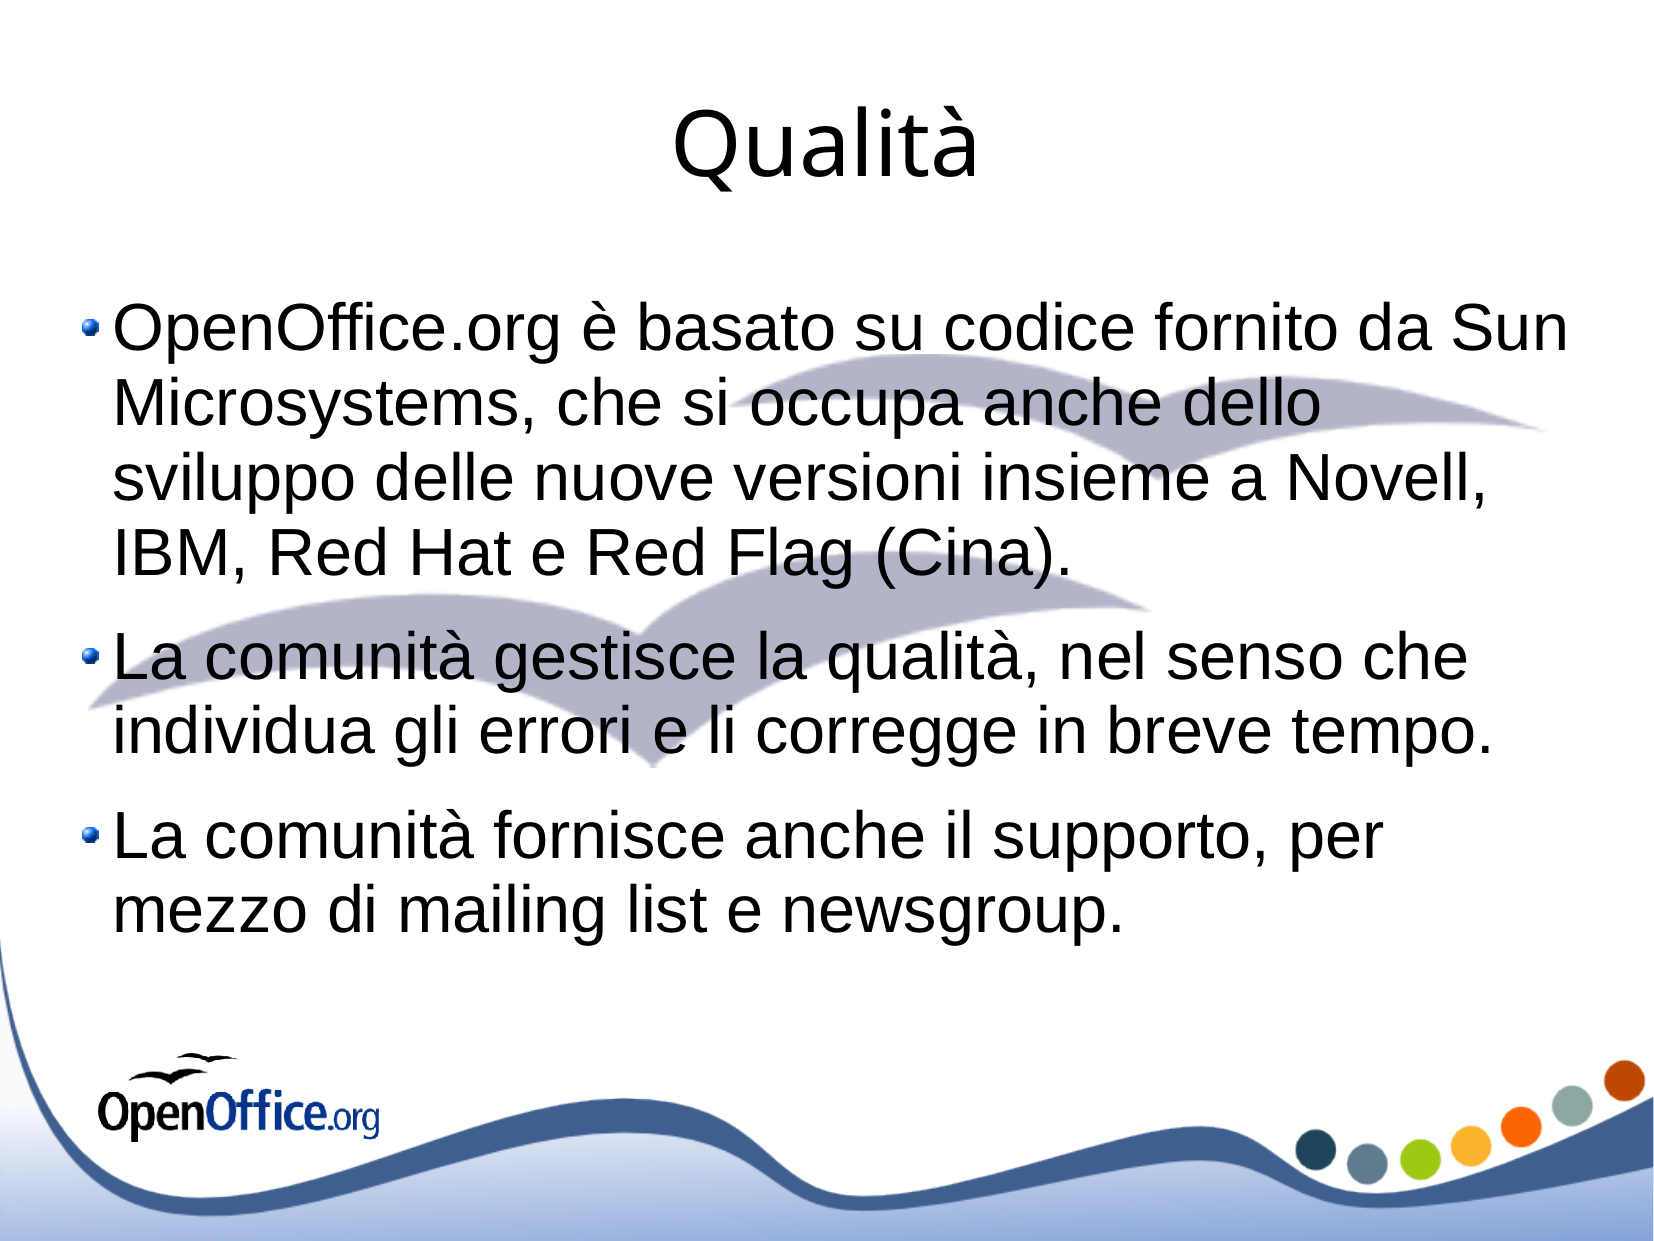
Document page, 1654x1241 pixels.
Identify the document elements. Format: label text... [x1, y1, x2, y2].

title Qualità [82, 37, 1571, 245]
list OpenOffice.org è basato su codice fornito da Sun Microsystems, che si occupa anche dello sviluppo delle nuove versioni insieme a Novell, IBM, Red Hat e Red Flag (Cina). La comunità gestisce la qualità, nel senso che individua gli errori e li corregge in breve tempo. La comunità fornisce anche il supporto, per mezzo di mailing list e newsgroup. [82, 290, 1571, 1109]
picture [0, 938, 1654, 1241]
